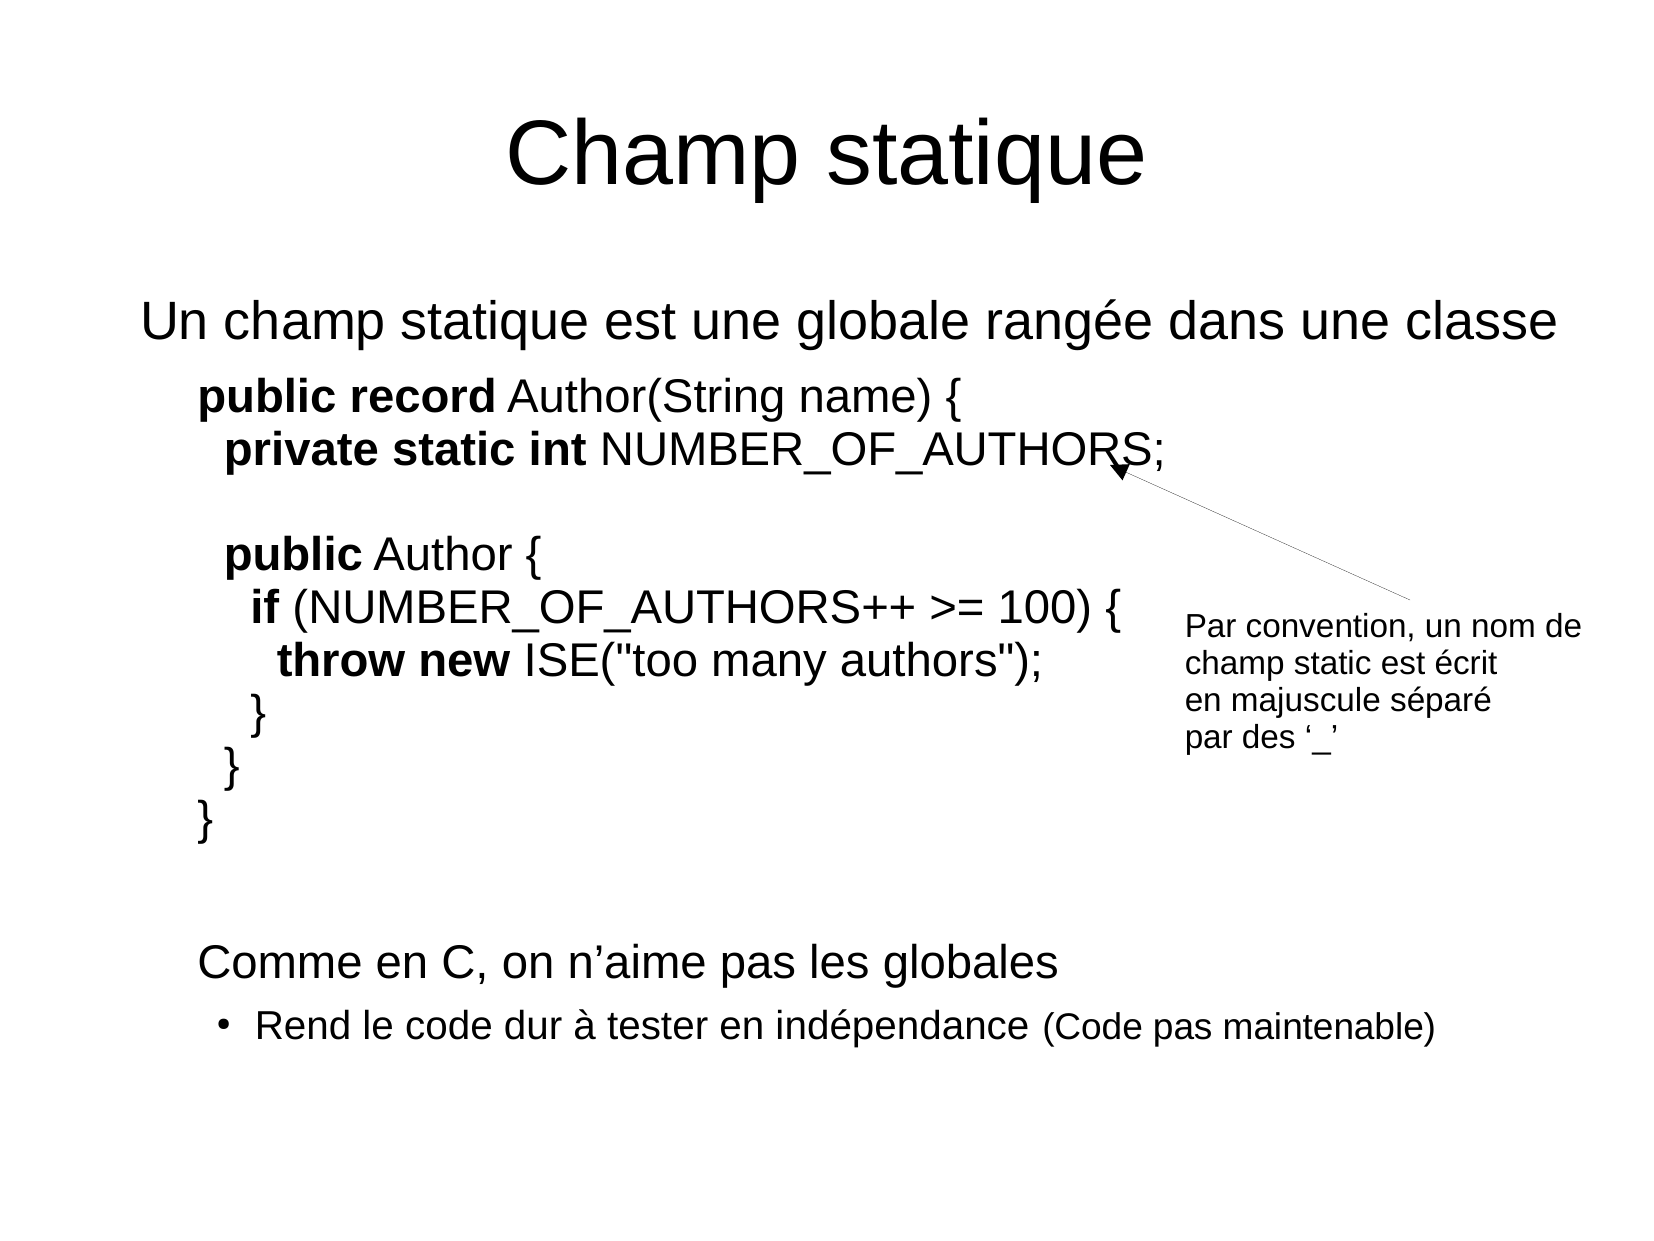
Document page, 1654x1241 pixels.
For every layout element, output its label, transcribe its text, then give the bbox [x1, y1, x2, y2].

text_box Par convention, un nom de champ static est écrit en majuscule séparé par des ‘_’ [1170, 600, 1598, 763]
title Champ statique [82, 49, 1571, 257]
list Un champ statique est une globale rangée dans une classe public record Author(String name) { private static int NUMBER_OF_AUTHORS; public Author { if (NUMBER_OF_AUTHORS++ >= 100) { throw new ISE("too many authors"); } } } Comme en C, on n’aime pas les globales Rend le code dur à tester en indépendance (Code pas maintenable) [82, 290, 1571, 1066]
